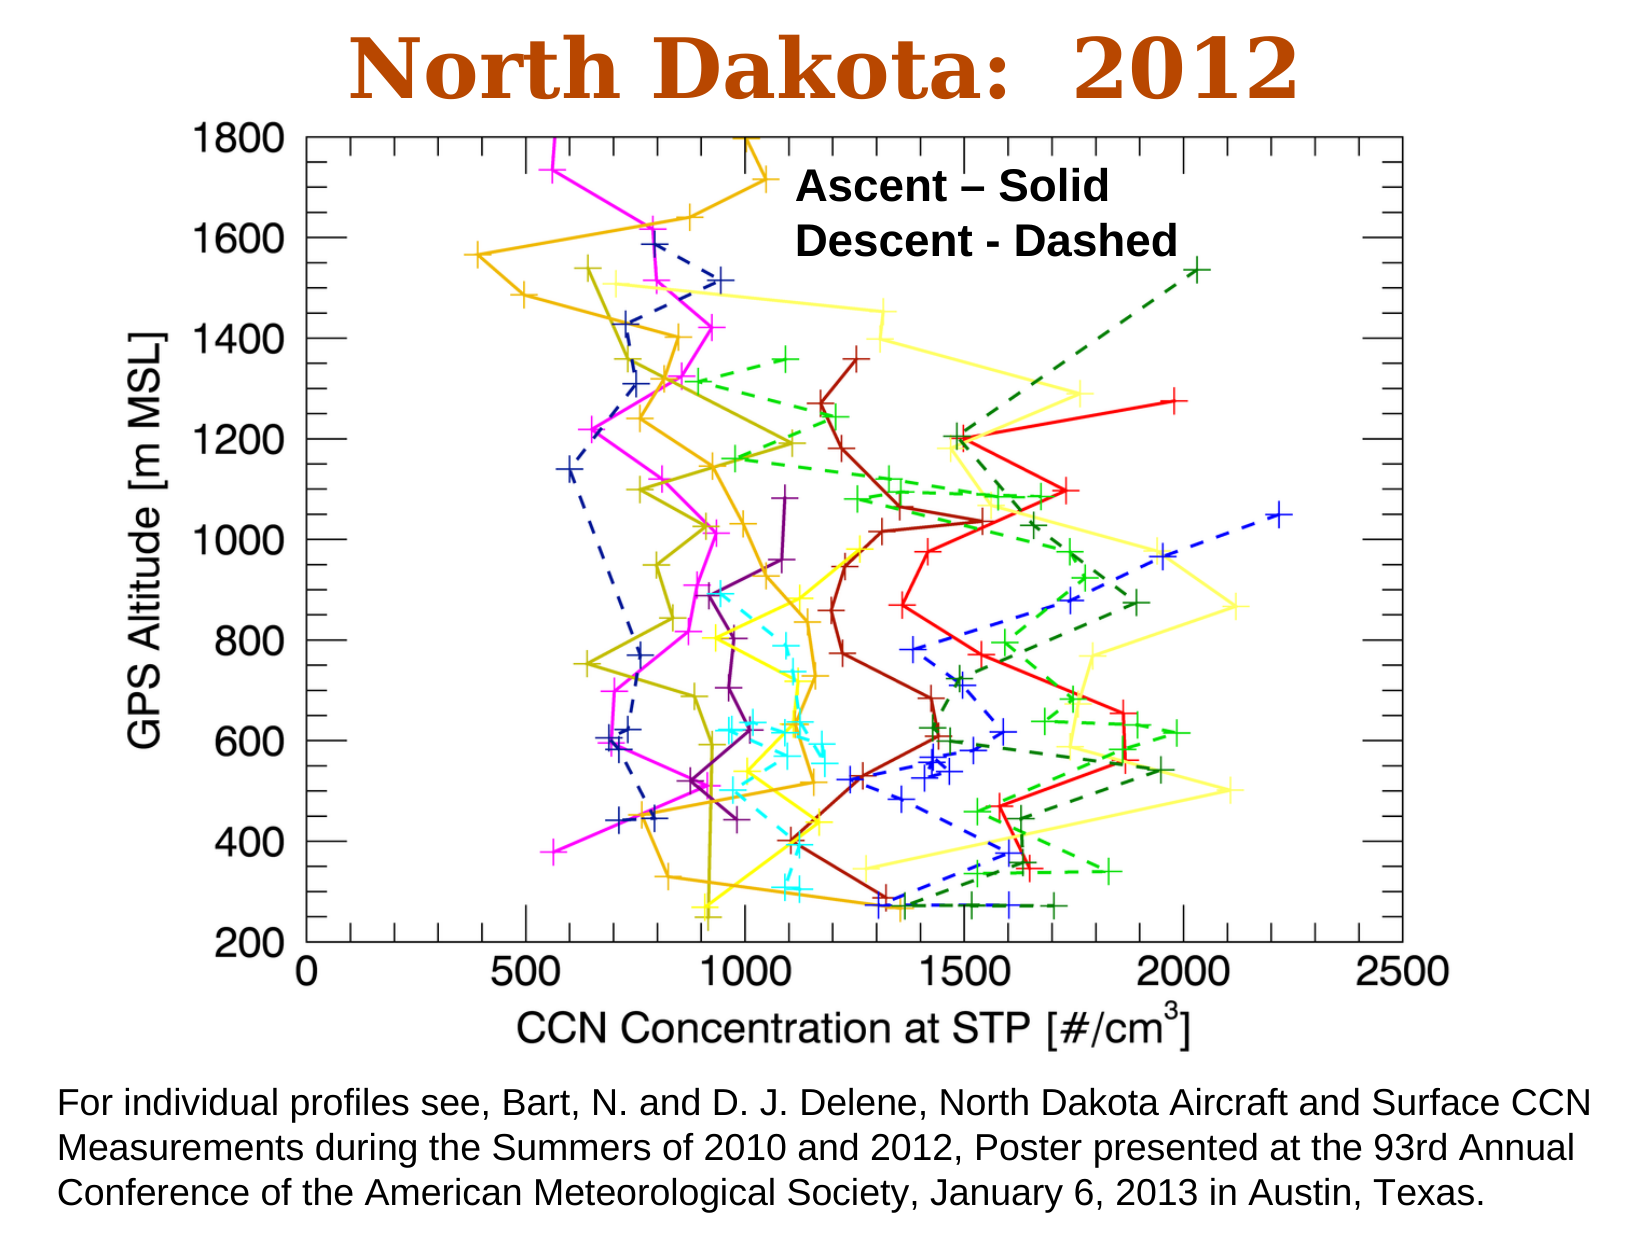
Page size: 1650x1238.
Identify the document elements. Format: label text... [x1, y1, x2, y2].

title North Dakota: 2012 [2, 12, 1649, 126]
text_box Ascent – Solid Descent - Dashed [780, 148, 1230, 280]
text_box For individual profiles see, Bart, N. and D. J. Delene, North Dakota Aircraft and Surface CCN Measurements during the Summers of 2010 and 2012, Poster presented at the 93rd Annual Conference of the American Meteorological Society, January 6, 2013 in Austin, Texas. [42, 1071, 1628, 1221]
picture [109, 126, 1458, 1067]
